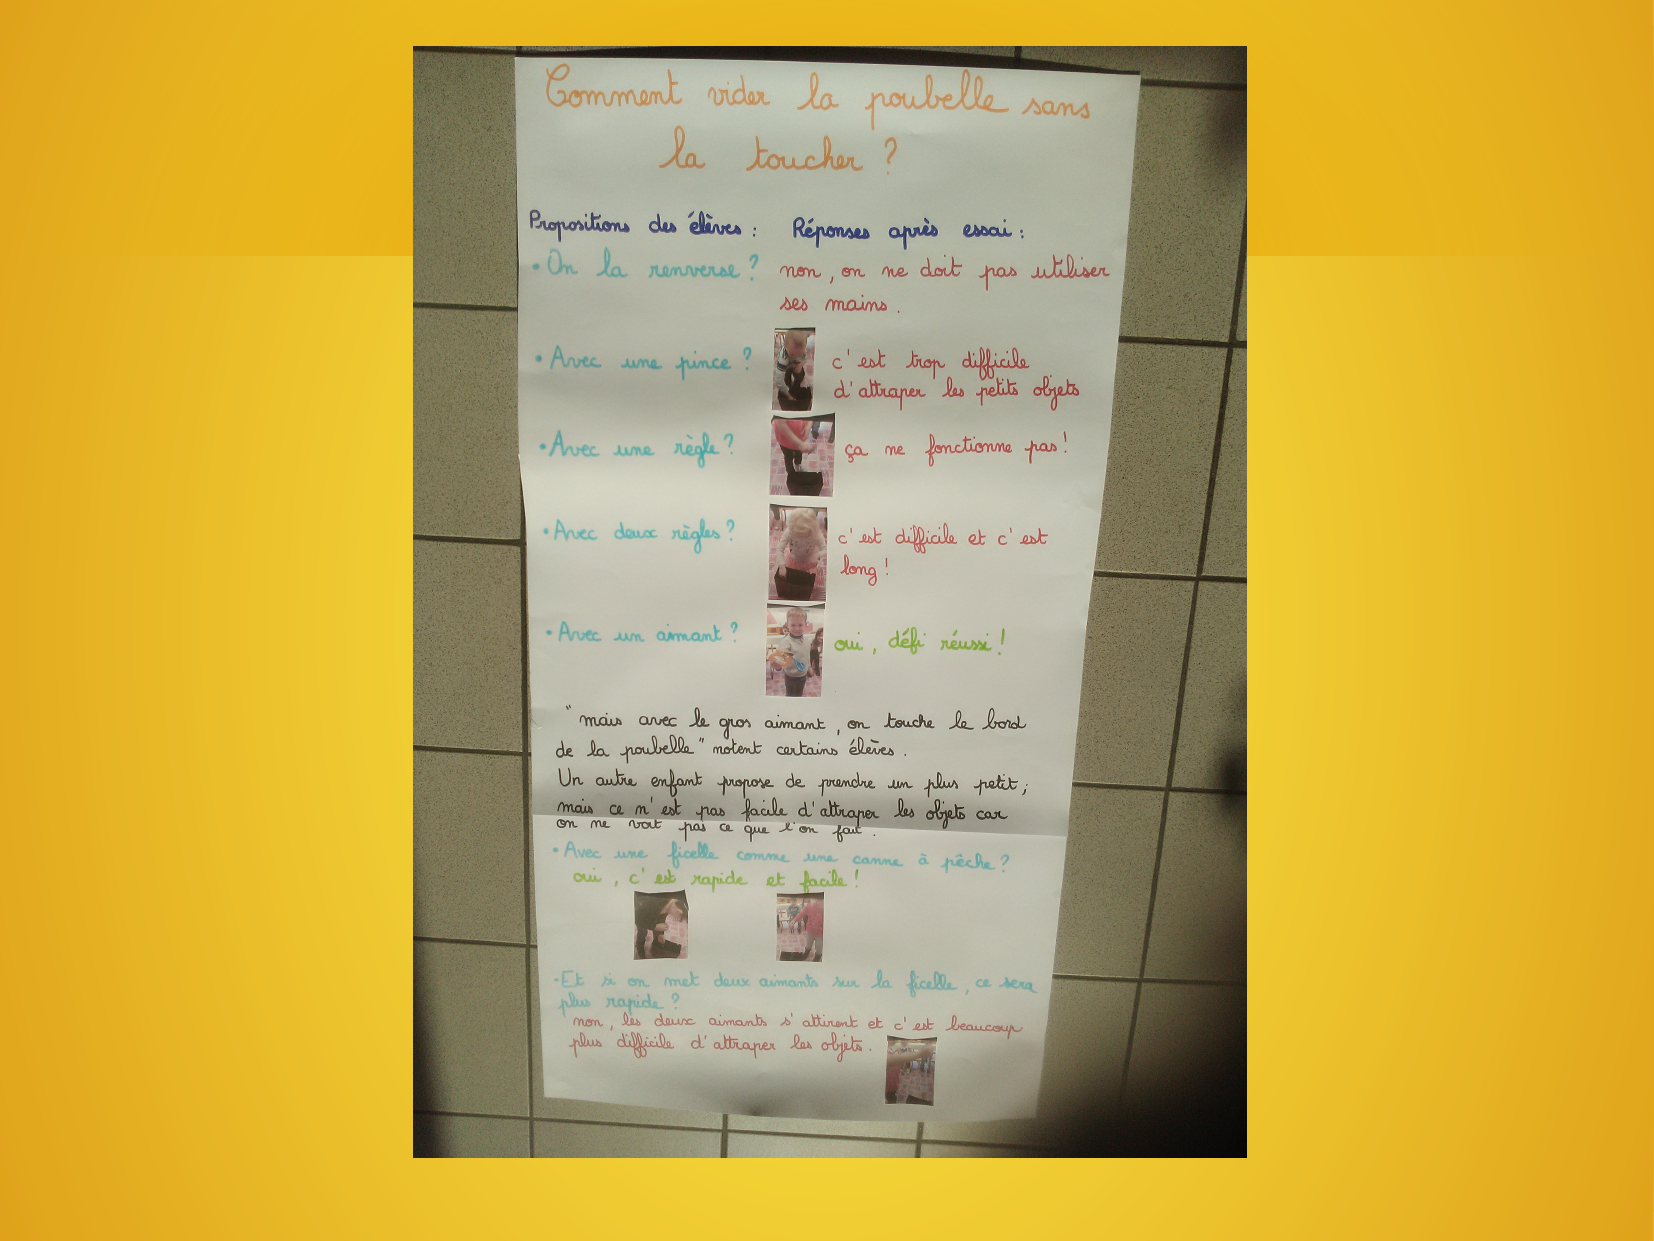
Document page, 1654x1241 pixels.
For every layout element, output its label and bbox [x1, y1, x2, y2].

picture [413, 46, 1247, 1158]
